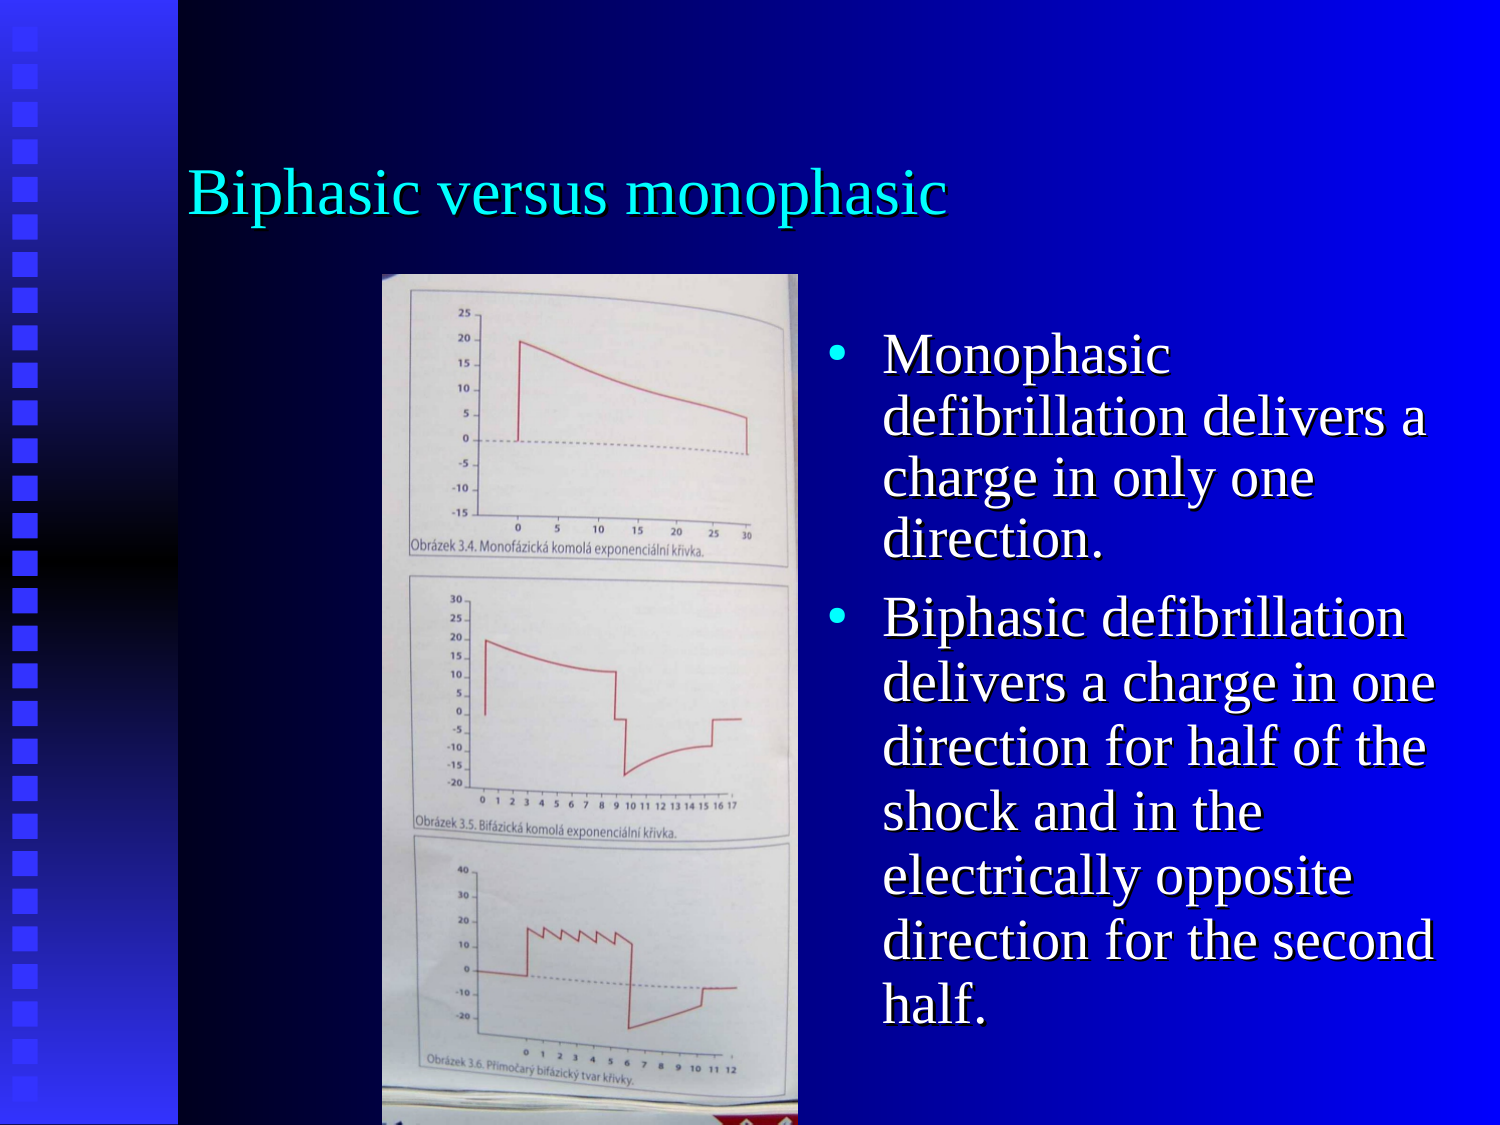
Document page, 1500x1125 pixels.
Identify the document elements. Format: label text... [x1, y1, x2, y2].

list Monophasic defibrillation delivers a charge in only one direction. Biphasic defibrillation delivers a charge in one direction for half of the shock and in the electrically opposite direction for the second half. [826, 324, 1463, 1051]
picture [382, 274, 798, 1125]
title Biphasic versus monophasic [187, 99, 1463, 288]
